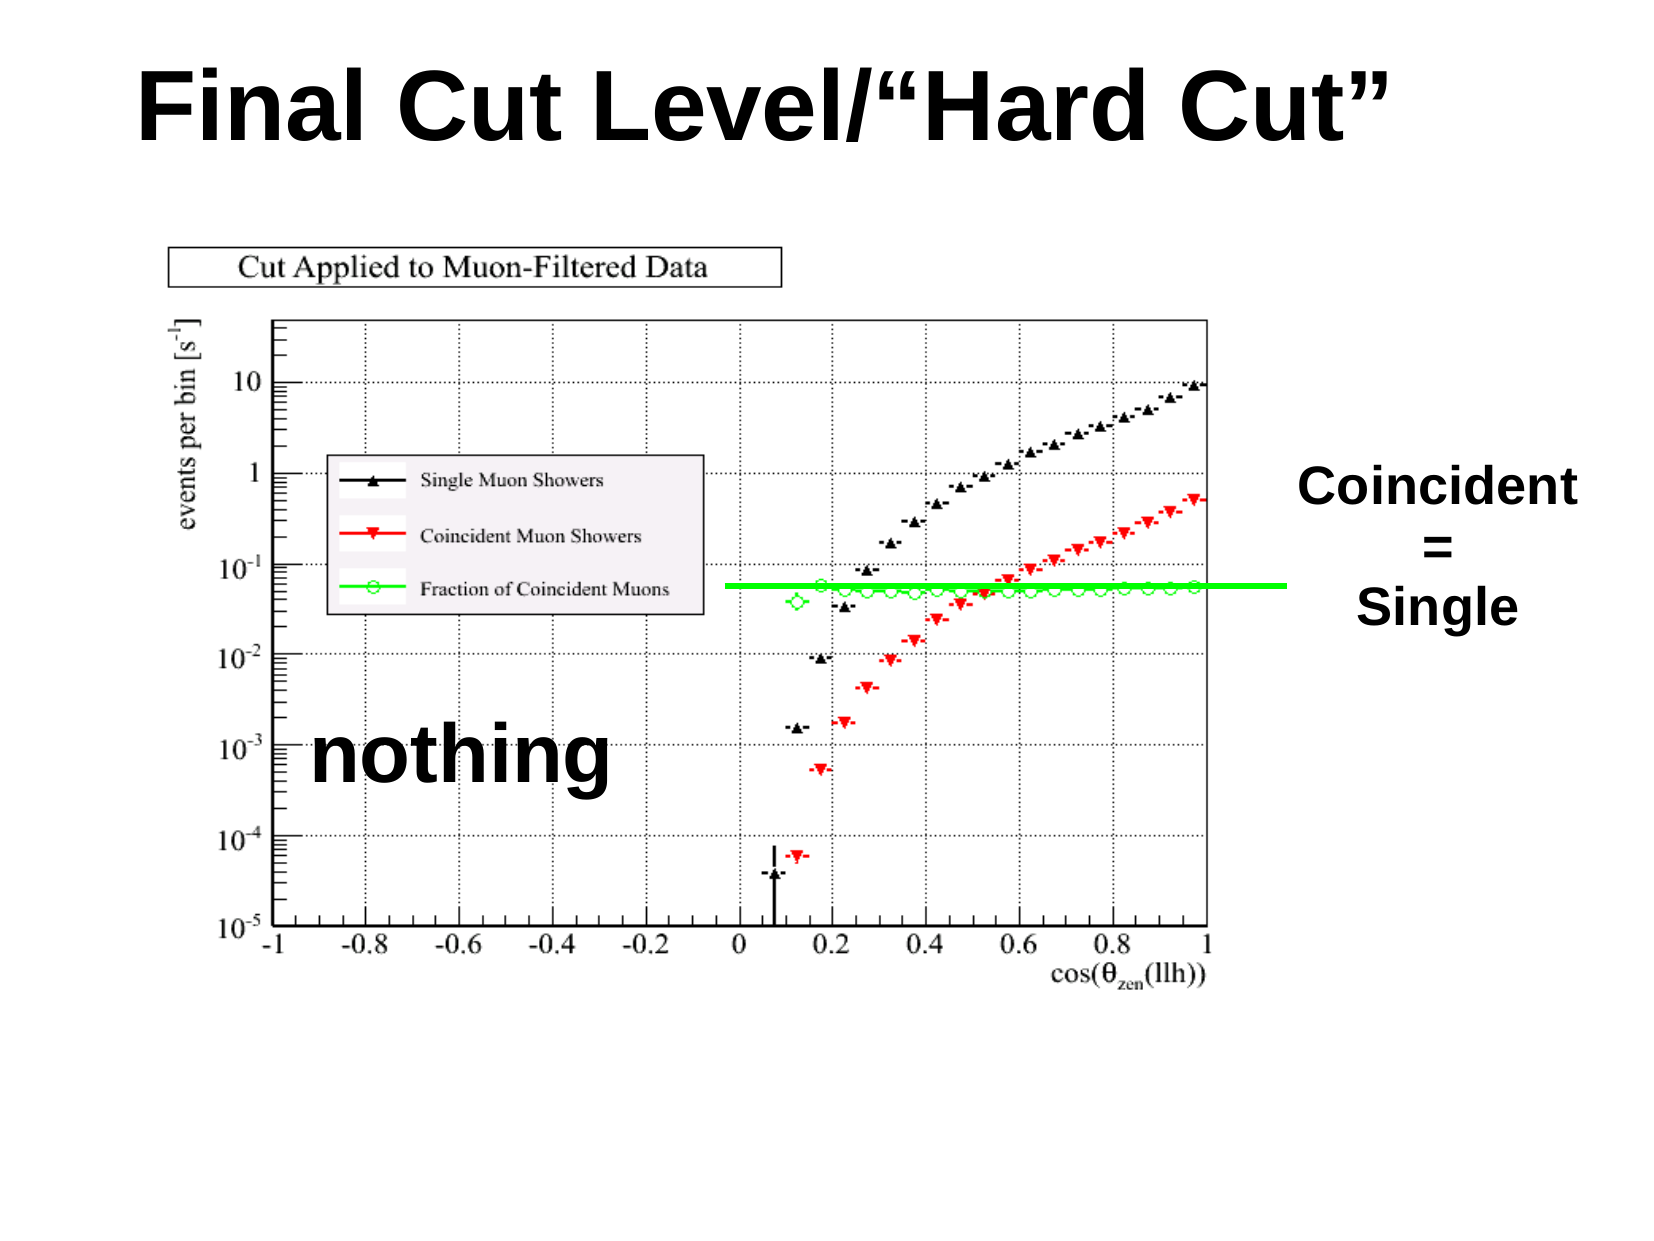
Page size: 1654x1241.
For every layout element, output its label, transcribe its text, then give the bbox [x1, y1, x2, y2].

text_box Final Cut Level/“Hard Cut” [120, 42, 1408, 209]
text_box Coincident = Single [1282, 448, 1594, 710]
picture [157, 244, 1324, 1002]
text_box nothing [294, 700, 629, 841]
